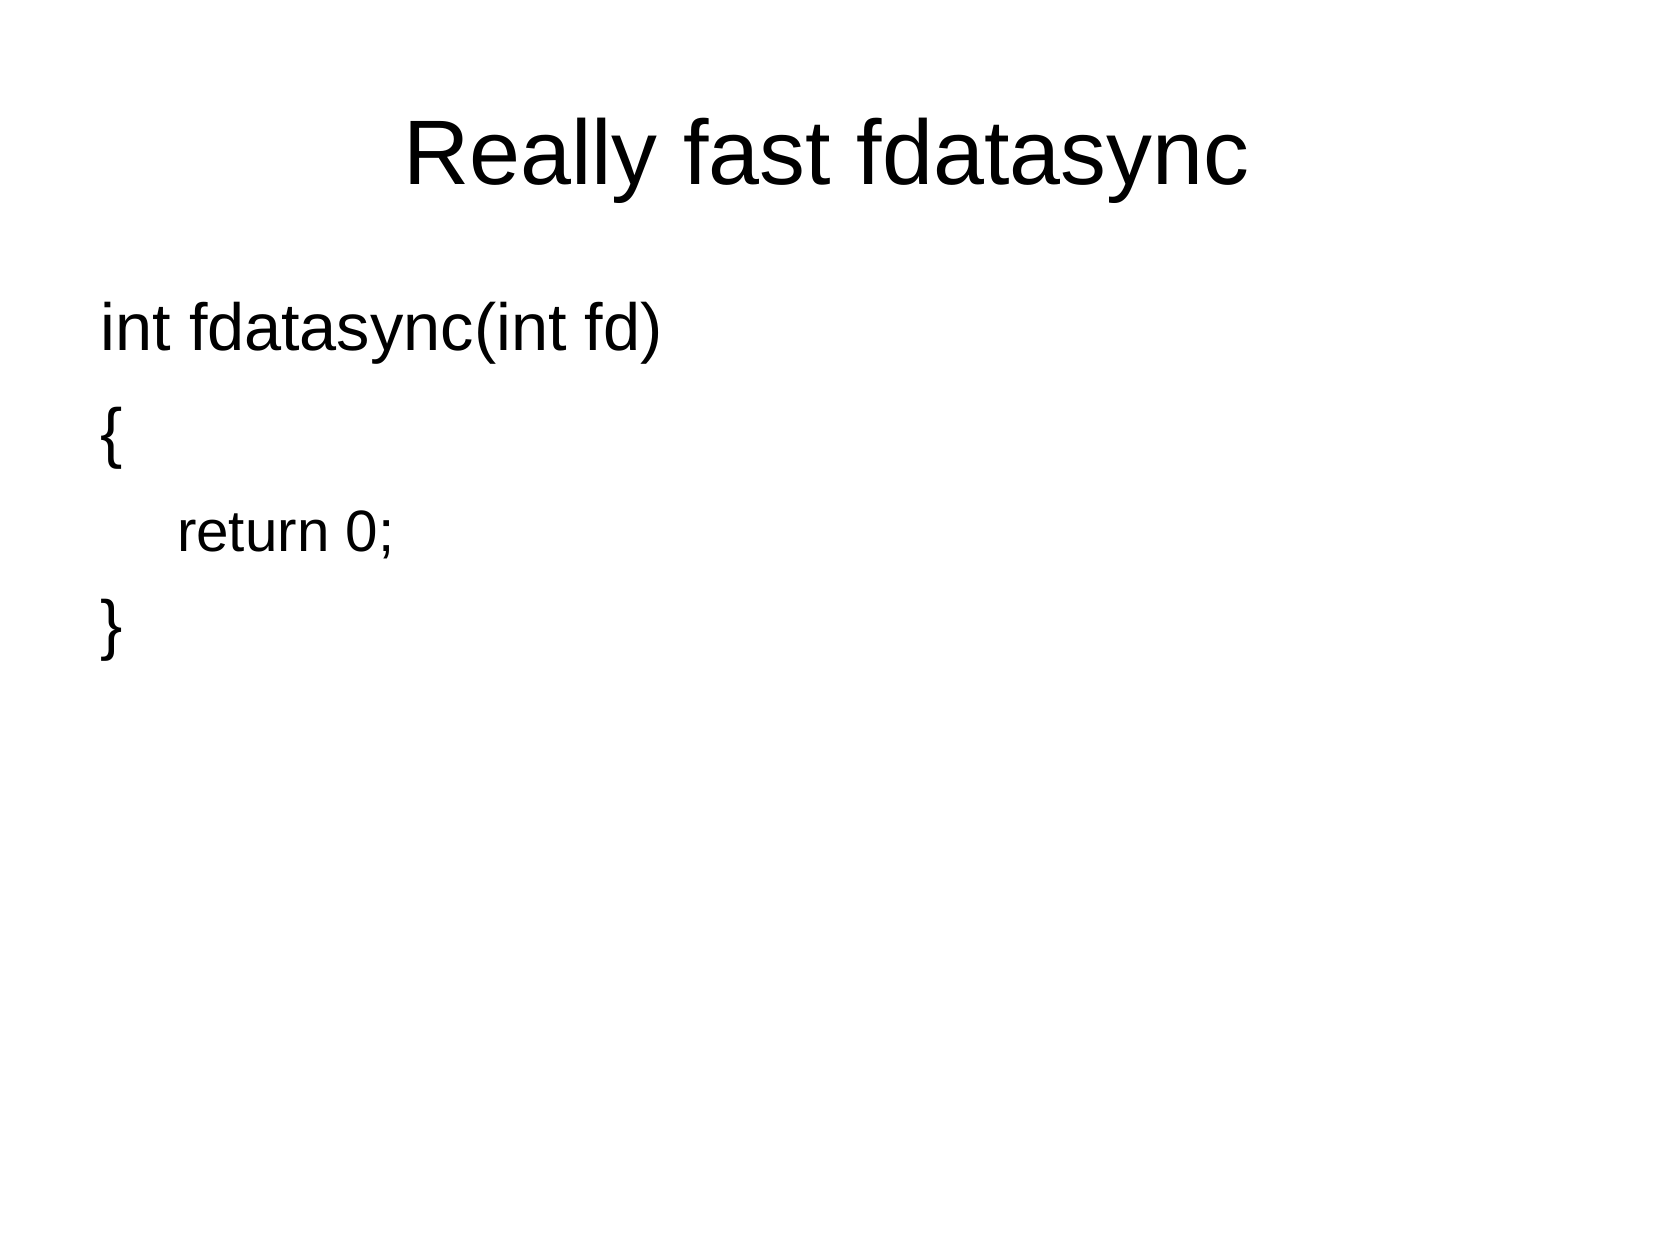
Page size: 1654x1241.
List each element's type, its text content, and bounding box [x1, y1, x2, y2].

title Really fast fdatasync [82, 56, 1571, 250]
list int fdatasync(int fd) { return 0; } [82, 290, 1571, 709]
